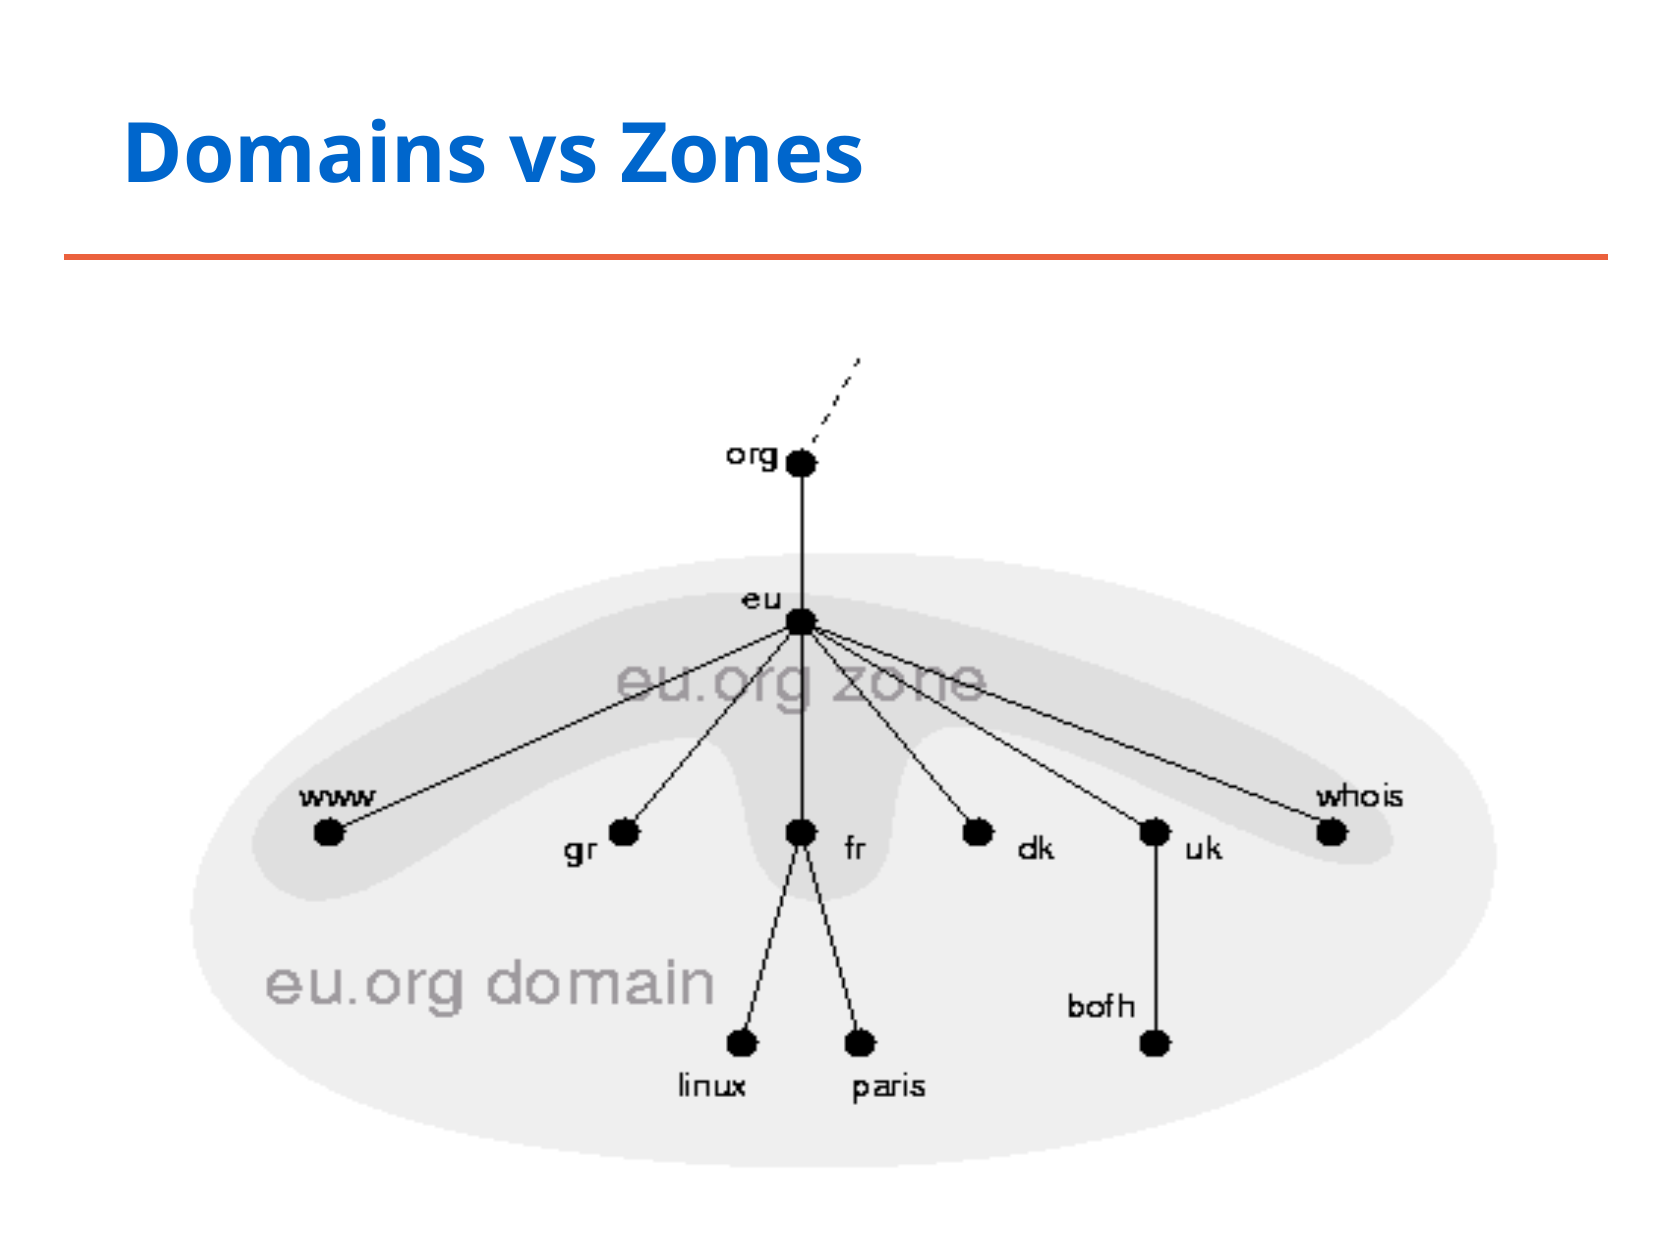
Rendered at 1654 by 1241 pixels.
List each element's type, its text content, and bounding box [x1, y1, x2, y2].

picture [150, 296, 1592, 1205]
title Domains vs Zones [121, 46, 1534, 254]
